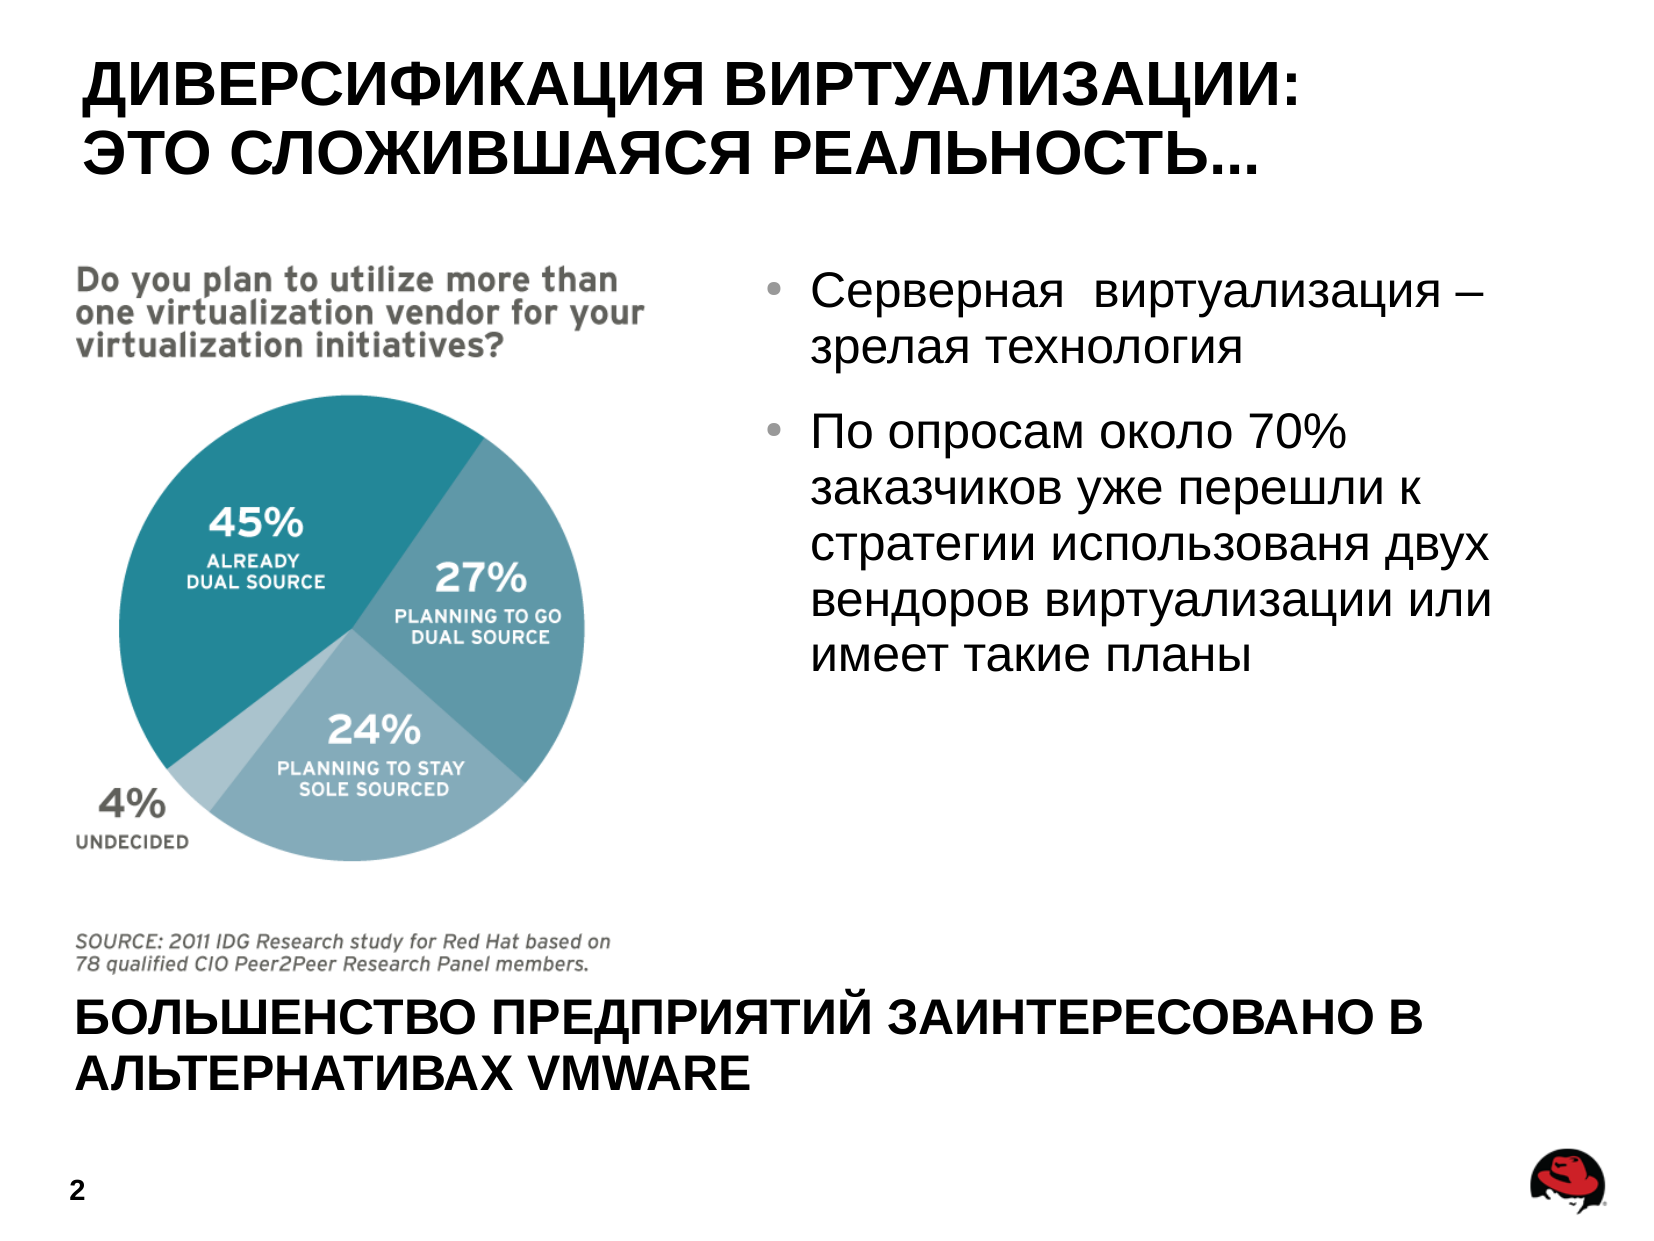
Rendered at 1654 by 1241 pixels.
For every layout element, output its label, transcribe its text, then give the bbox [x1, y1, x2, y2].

picture [75, 261, 656, 975]
list БОЛЬШЕНСТВО ПРЕДПРИЯТИЙ ЗАИНТЕРЕСОВАНО В АЛЬТЕРНАТИВАХ VMWARE [74, 989, 1501, 1140]
title ДИВЕРСИФИКАЦИЯ ВИРТУАЛИЗАЦИИ: ЭТО СЛОЖИВШАЯСЯ РЕАЛЬНОСТЬ... [82, 24, 1571, 213]
list Серверная виртуализация – зрелая технология По опросам около 70% заказчиков уже перешли к стратегии использованя двух вендоров виртуализации или имеет такие планы [750, 262, 1576, 920]
picture [1529, 1146, 1613, 1224]
